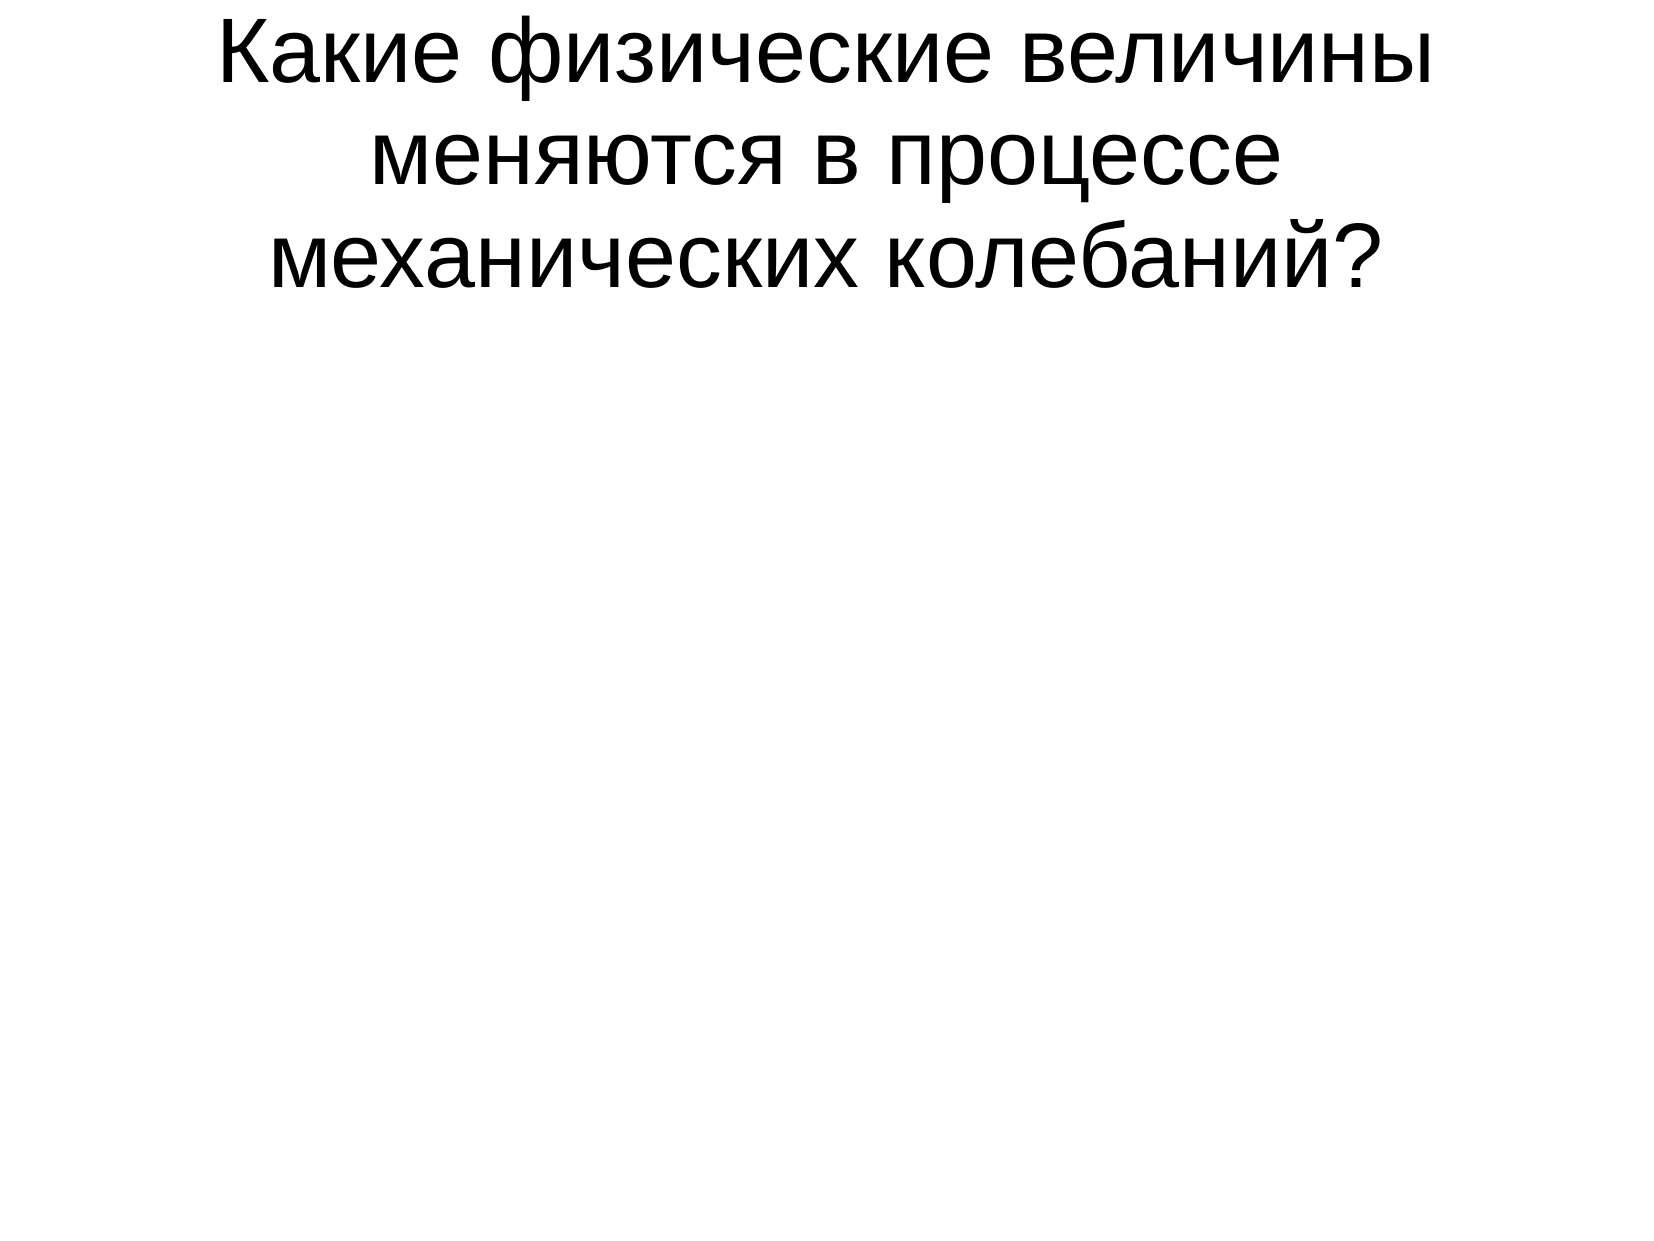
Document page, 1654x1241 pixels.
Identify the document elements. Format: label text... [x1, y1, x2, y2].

title Какие физические величины меняются в процессе механических колебаний? [82, 0, 1571, 308]
